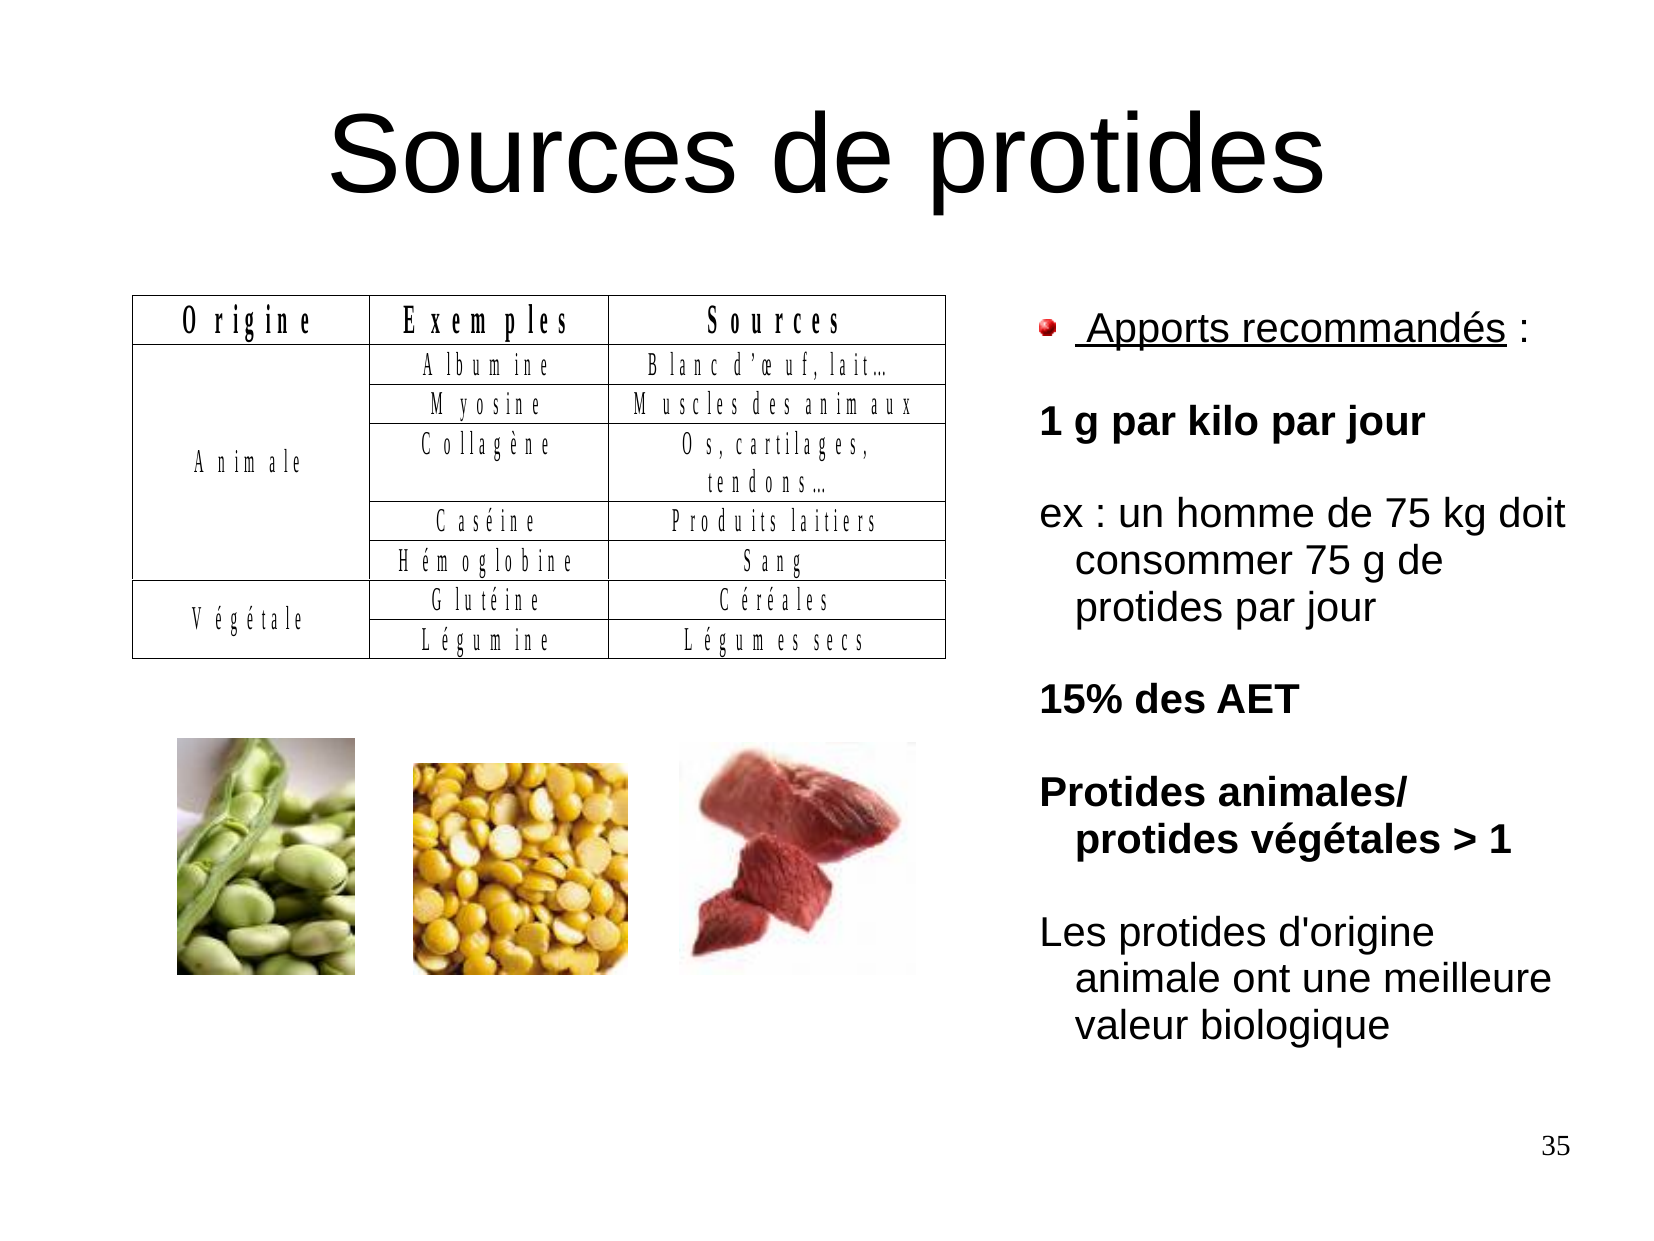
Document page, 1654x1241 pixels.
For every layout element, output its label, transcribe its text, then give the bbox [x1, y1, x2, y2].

picture [413, 763, 628, 975]
picture [131, 295, 1093, 688]
picture [177, 738, 355, 975]
subtitle Apports recommandés : 1 g par kilo par jour ex : un homme de 75 kg doit consommer 75 g de protides par jour 15% des AET Protides animales/ protides végétales > 1 Les protides d'origine animale ont une meilleure valeur biologique [1003, 297, 1571, 1102]
picture [679, 742, 916, 975]
title Sources de protides [82, 49, 1571, 257]
